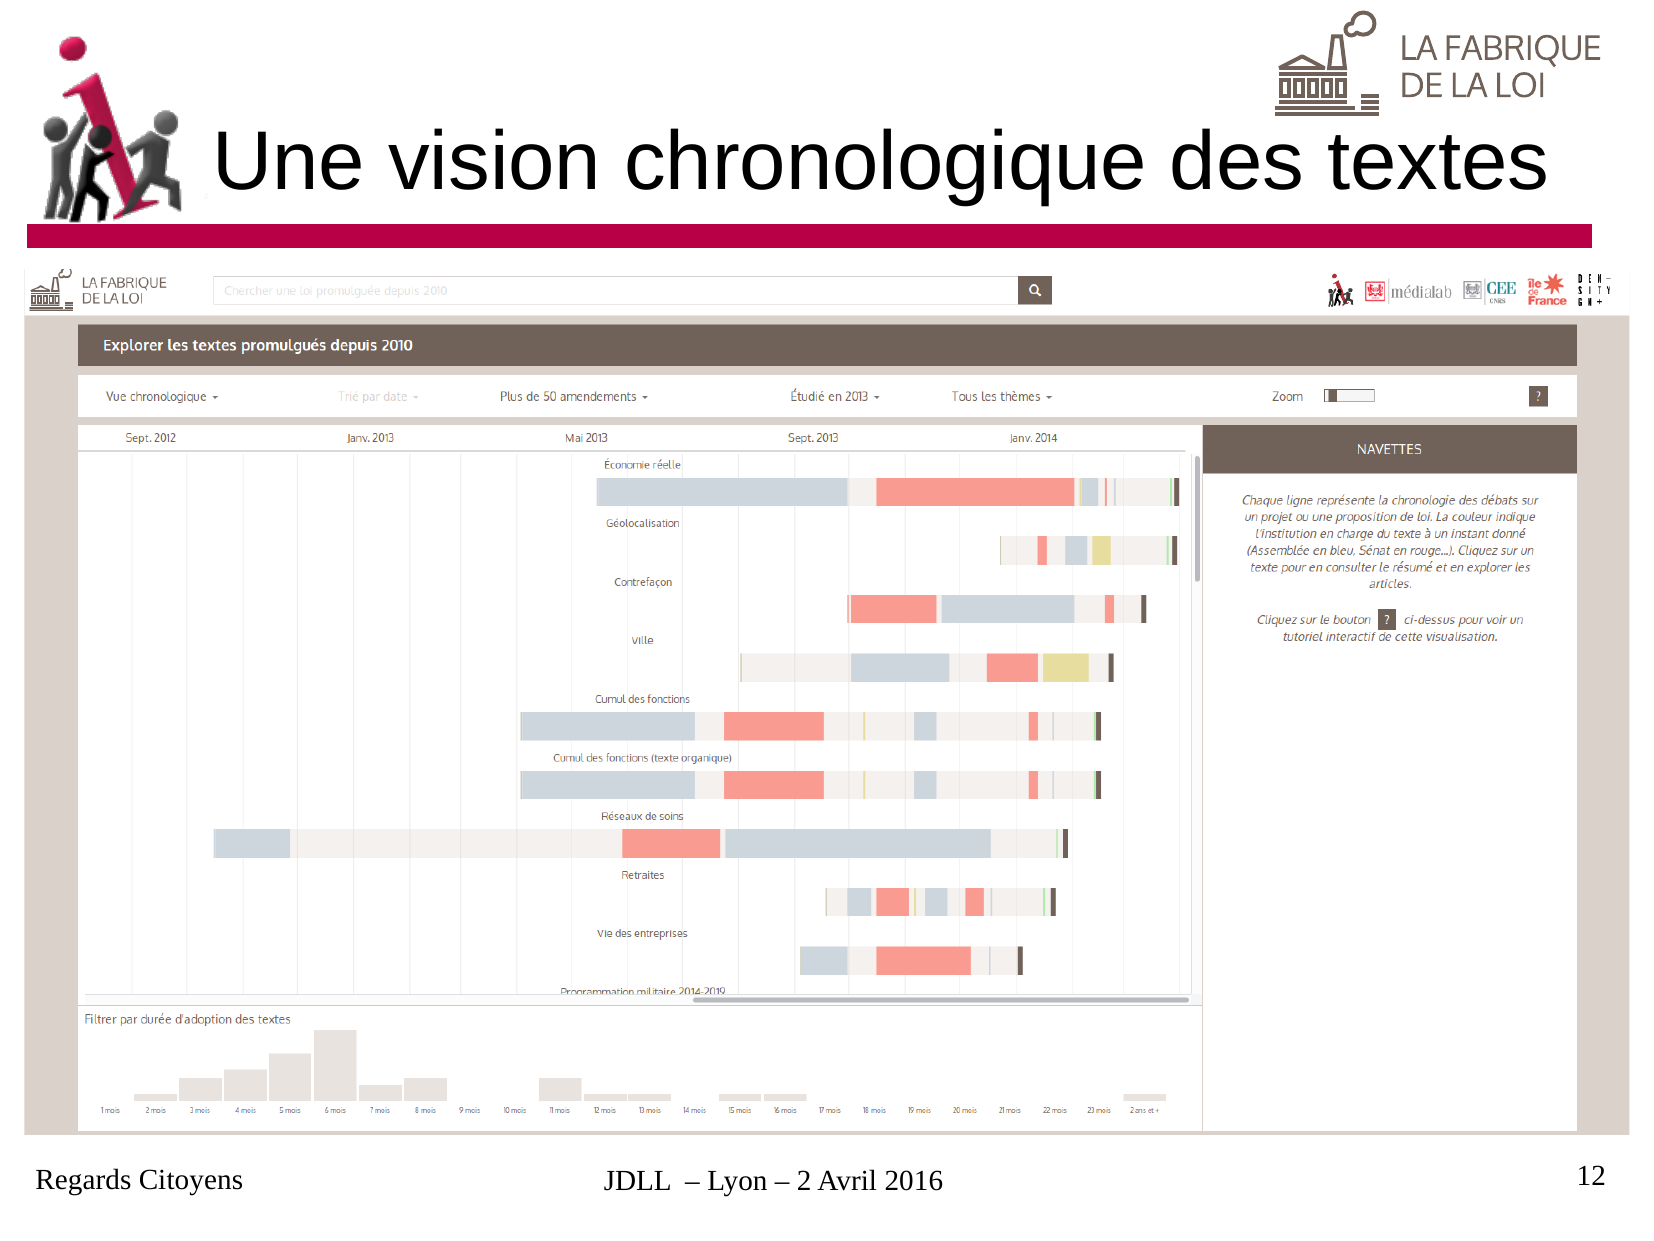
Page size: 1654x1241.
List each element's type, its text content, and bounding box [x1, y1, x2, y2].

picture [24, 269, 1630, 1135]
title Une vision chronologique des textes [212, 64, 1625, 258]
picture [27, 31, 208, 224]
picture [1264, 5, 1654, 127]
